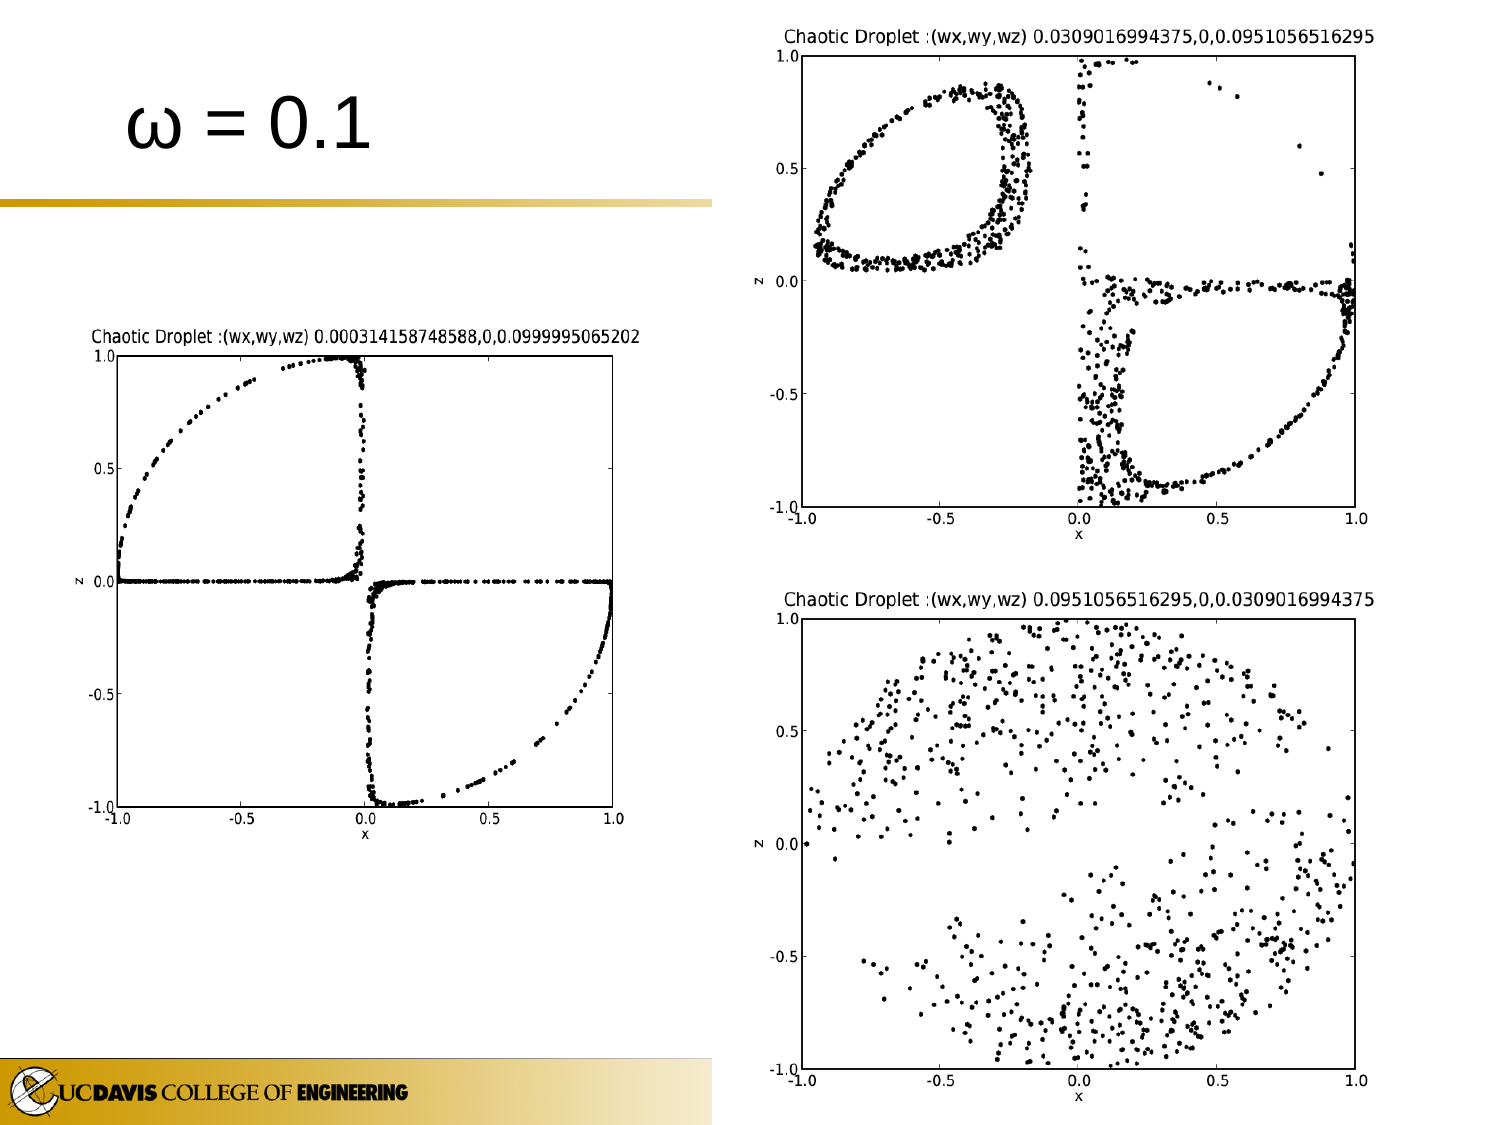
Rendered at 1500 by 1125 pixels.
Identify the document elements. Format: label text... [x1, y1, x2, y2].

title ω = 0.1 [49, 52, 712, 193]
picture [37, 299, 676, 863]
picture [0, 0, 1500, 1125]
